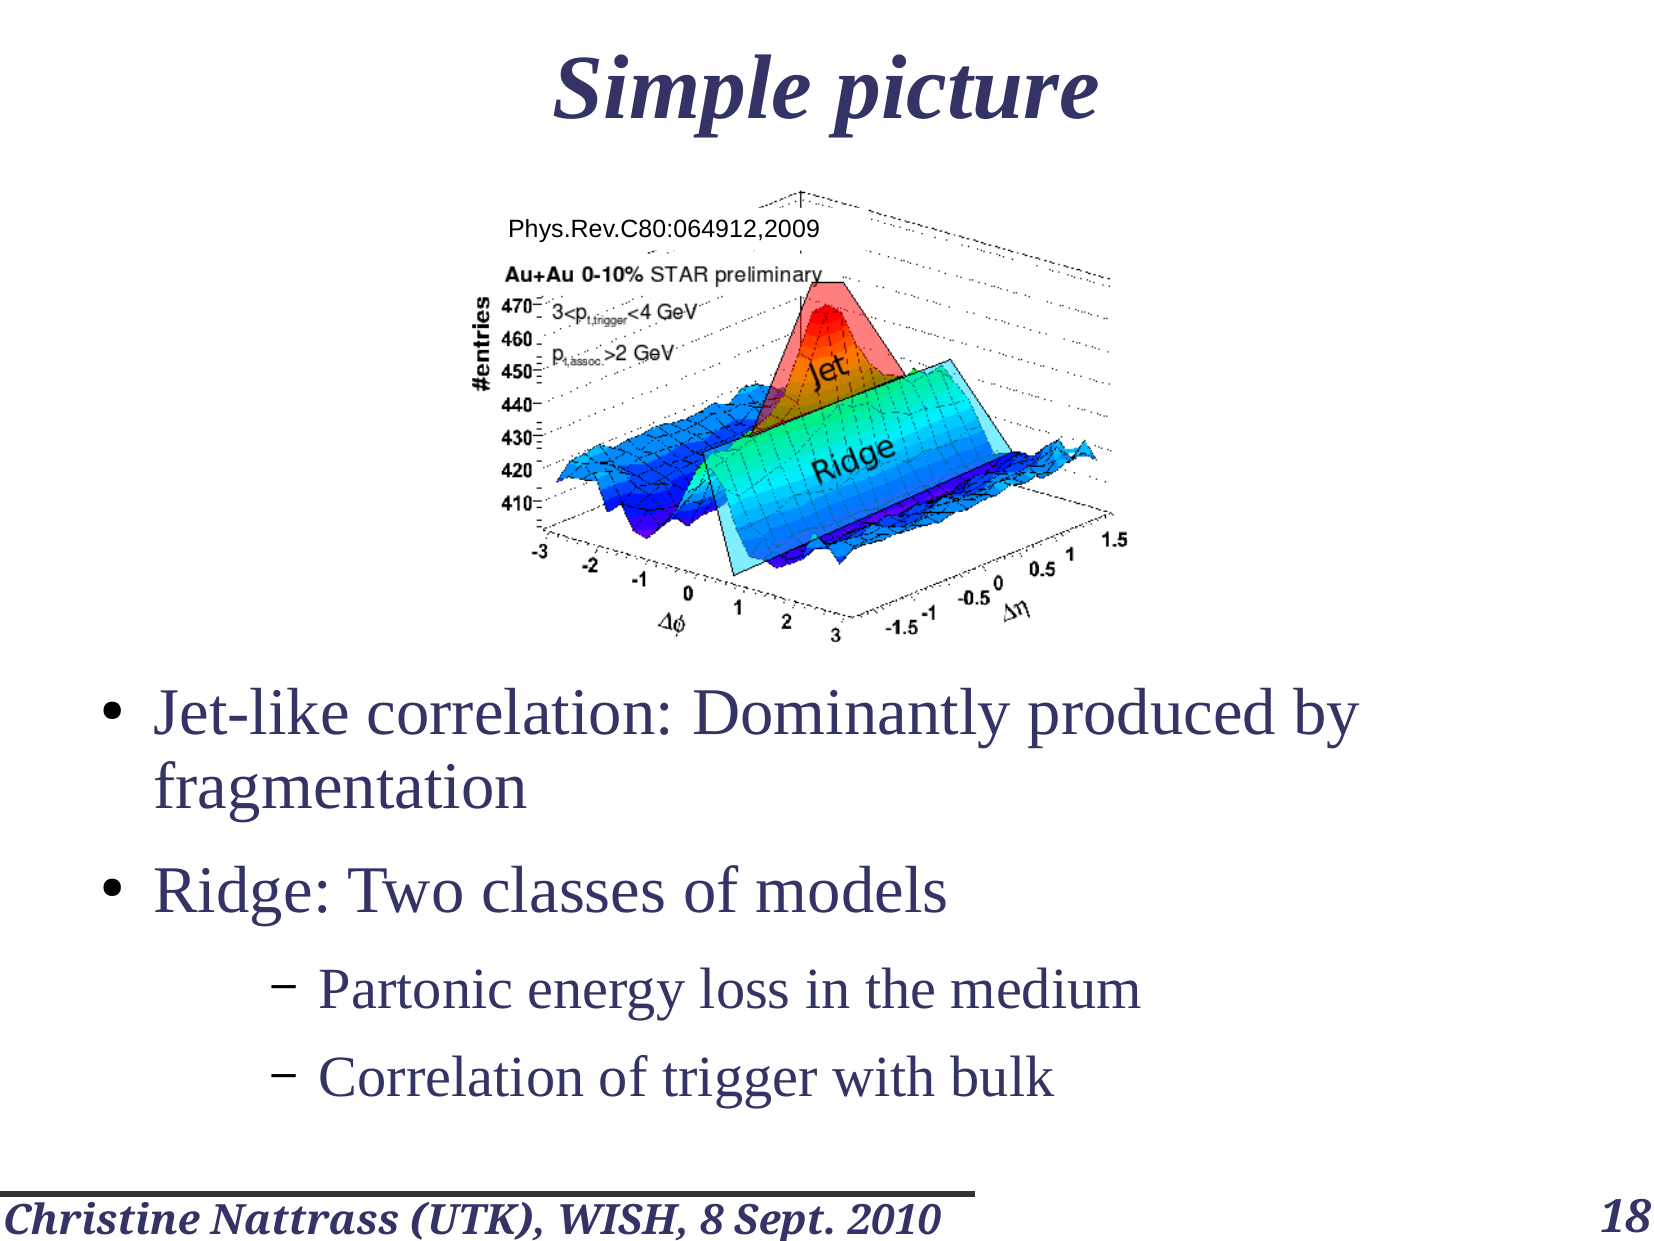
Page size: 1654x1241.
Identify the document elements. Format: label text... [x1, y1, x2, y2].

list Jet-like correlation: Dominantly produced by fragmentation Ridge: Two classes of models Partonic energy loss in the medium Correlation of trigger with bulk [82, 675, 1613, 1135]
text_box Phys.Rev.C80:064912,2009 [493, 207, 869, 251]
picture [471, 138, 1185, 674]
title Simple picture [82, 0, 1571, 192]
